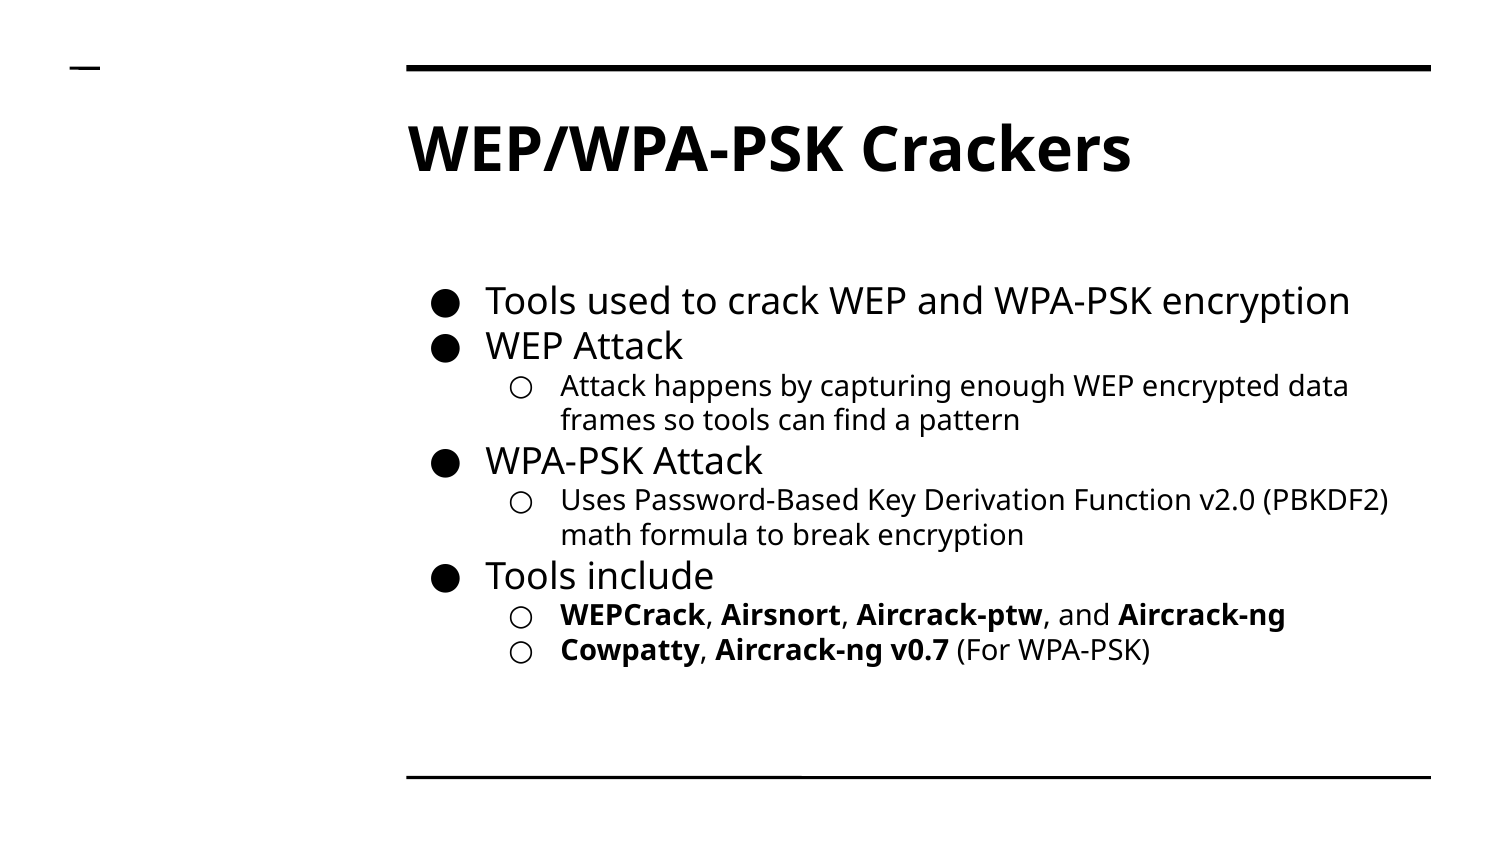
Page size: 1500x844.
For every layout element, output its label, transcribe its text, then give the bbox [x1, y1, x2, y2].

list Tools used to crack WEP and WPA-PSK encryption WEP Attack Attack happens by capturing enough WEP encrypted data frames so tools can find a pattern WPA-PSK Attack Uses Password-Based Key Derivation Function v2.0 (PBKDF2) math formula to break encryption Tools include WEPCrack, Airsnort, Aircrack-ptw, and Aircrack-ng Cowpatty, Aircrack-ng v0.7 (For WPA-PSK) [395, 261, 1433, 755]
title WEP/WPA-PSK Crackers [393, 94, 1431, 199]
